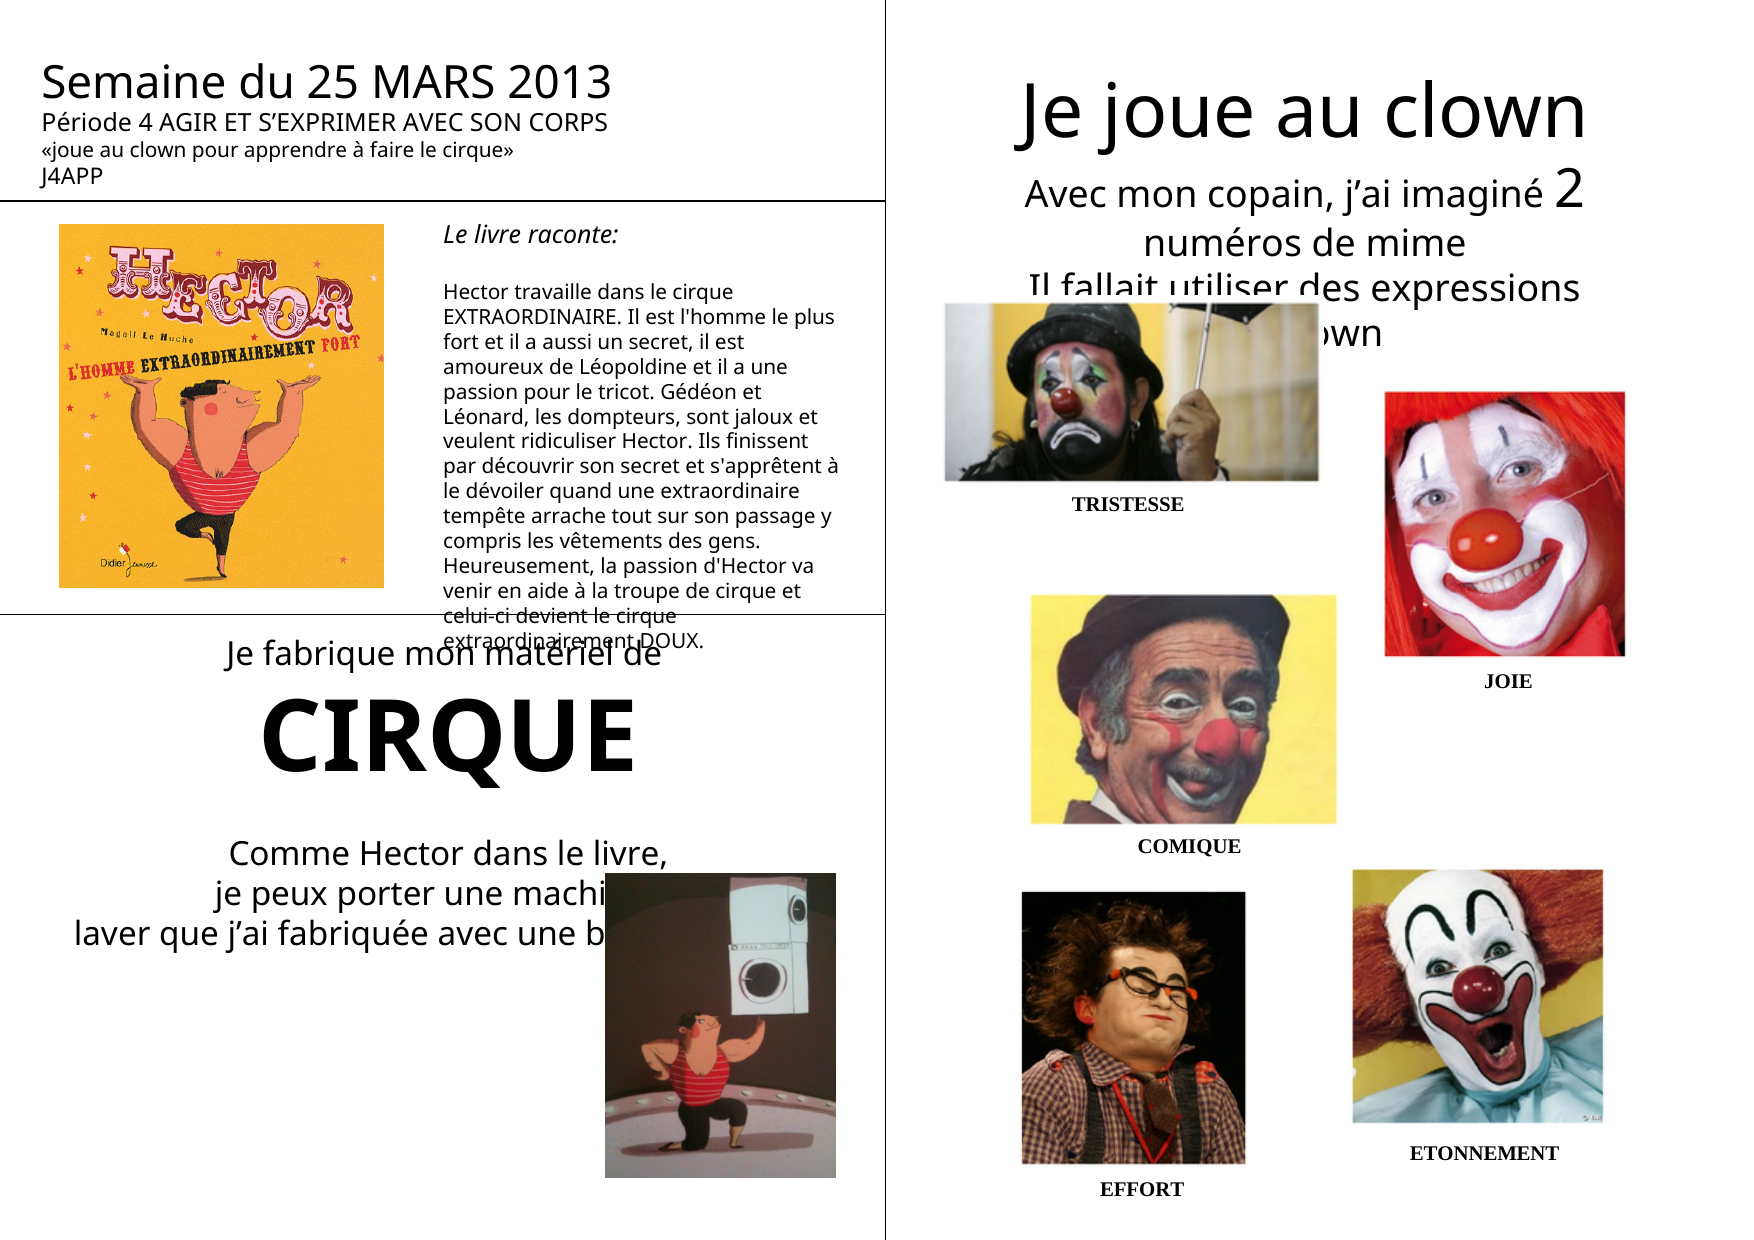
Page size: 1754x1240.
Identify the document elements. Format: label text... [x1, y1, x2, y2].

text_box COMIQUE [1039, 826, 1340, 868]
text_box Avec mon copain, j’ai imaginé 2 numéros de mime Il fallait utiliser des expressions de clown [1003, 147, 1607, 320]
text_box JOIE [1358, 661, 1659, 703]
picture [1381, 389, 1630, 660]
text_box EFFORT [992, 1169, 1293, 1222]
text_box Période 4 AGIR ET S’EXPRIMER AVEC SON CORPS «joue au clown pour apprendre à faire le cirque» J4APP [35, 100, 851, 195]
picture [1027, 590, 1341, 829]
text_box Je fabrique mon matériel de CIRQUE Comme Hector dans le livre, je peux porter une machine à laver que j’ai fabriquée avec une boîte en carton [59, 626, 839, 1205]
picture [1015, 885, 1250, 1168]
text_box Le livre raconte: Hector travaille dans le cirque EXTRAORDINAIRE. Il est l'homme le plus fort et il a aussi un secret, il est amoureux de Léopoldine et il a une passion pour le tricot. Gédéon et Léonard, les dompteurs, sont jaloux et veulent ridiculiser Hector. Ils finissent par découvrir son secret et s'apprêtent à le dévoiler quand une extraordinaire tempête arrache tout sur son passage y compris les vêtements des gens. Heureusement, la passion d'Hector va venir en aide à la troupe de cirque et celui-ci devient le cirque extraordinairement DOUX. [437, 212, 851, 603]
picture [59, 224, 384, 589]
text_box TRISTESSE [1027, 484, 1229, 520]
text_box Je joue au clown [897, 55, 1713, 355]
picture [1345, 862, 1607, 1128]
picture [605, 873, 836, 1178]
text_box ETONNEMENT [1334, 1133, 1635, 1163]
text_box Semaine du 25 MARS 2013 [35, 47, 851, 100]
picture [933, 295, 1324, 486]
